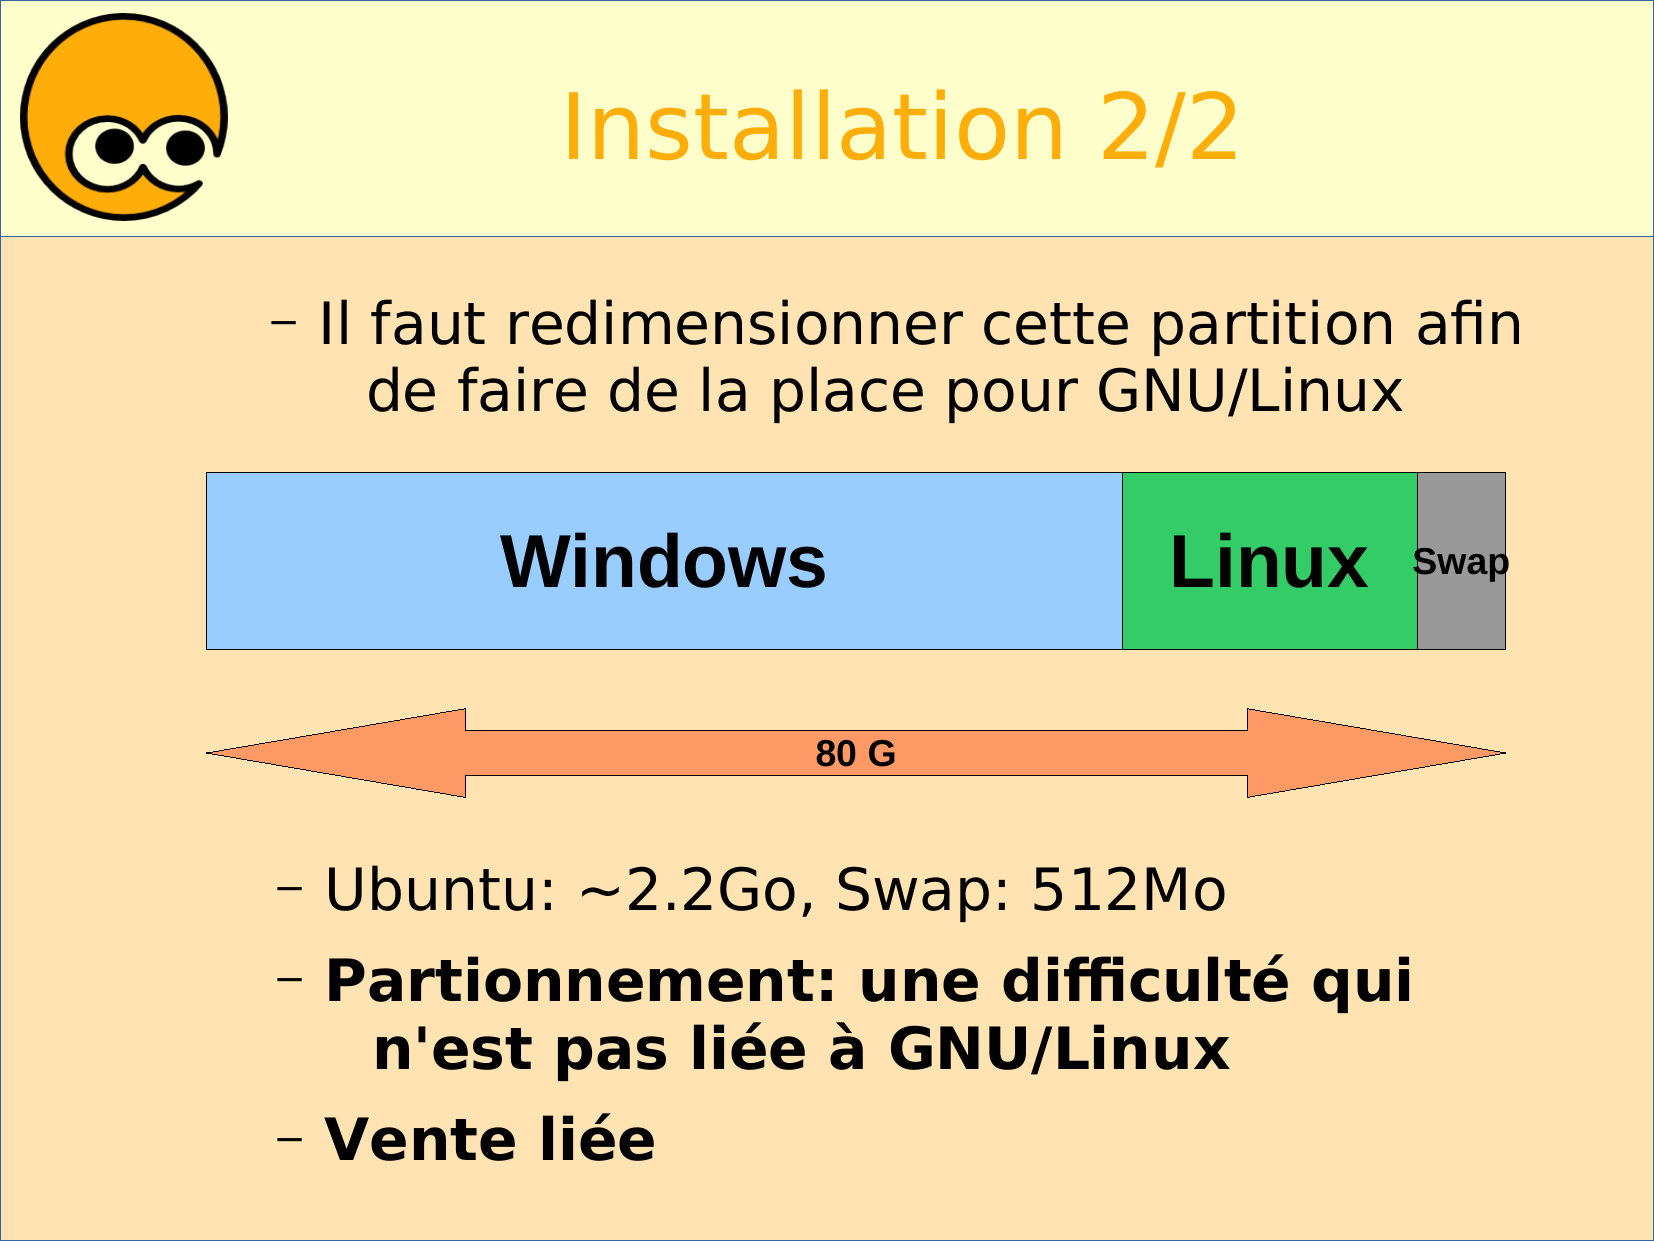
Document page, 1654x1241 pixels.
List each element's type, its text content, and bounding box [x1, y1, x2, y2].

list Ubuntu: ~2.2Go, Swap: 512Mo Partionnement: une difficulté qui n'est pas liée à GNU/Linux Vente liée [88, 856, 1536, 1175]
text_box Swap [1417, 472, 1506, 650]
text_box 80 G [206, 708, 1506, 798]
text_box Windows [206, 472, 1122, 650]
text_box Swap [1417, 561, 1430, 570]
text_box Swap [1495, 557, 1503, 571]
title Installation 2/2 [236, 49, 1571, 207]
list Il faut redimensionner cette partition afin de faire de la place pour GNU/Linux [82, 290, 1536, 443]
text_box Linux [1122, 472, 1417, 650]
picture [20, 13, 228, 221]
